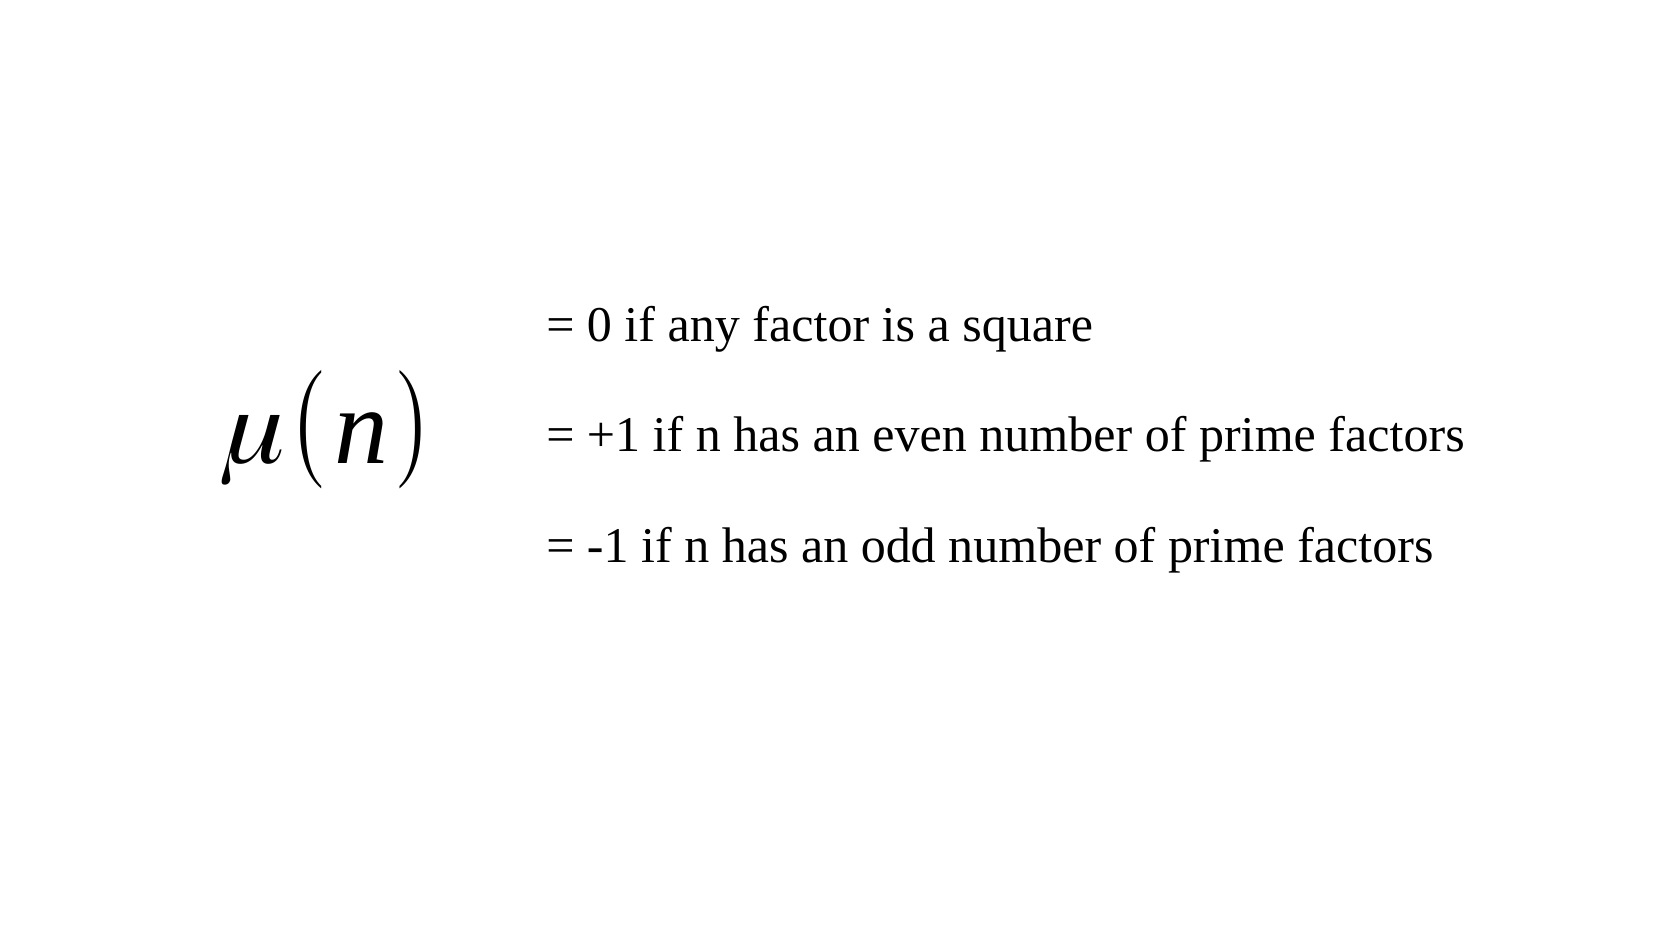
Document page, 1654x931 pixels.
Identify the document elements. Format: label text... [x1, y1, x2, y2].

text_box = 0 if any factor is a square = +1 if n has an even number of prime factors = -1 if n has an odd number of prime factors [531, 289, 1536, 636]
chart [218, 365, 431, 495]
